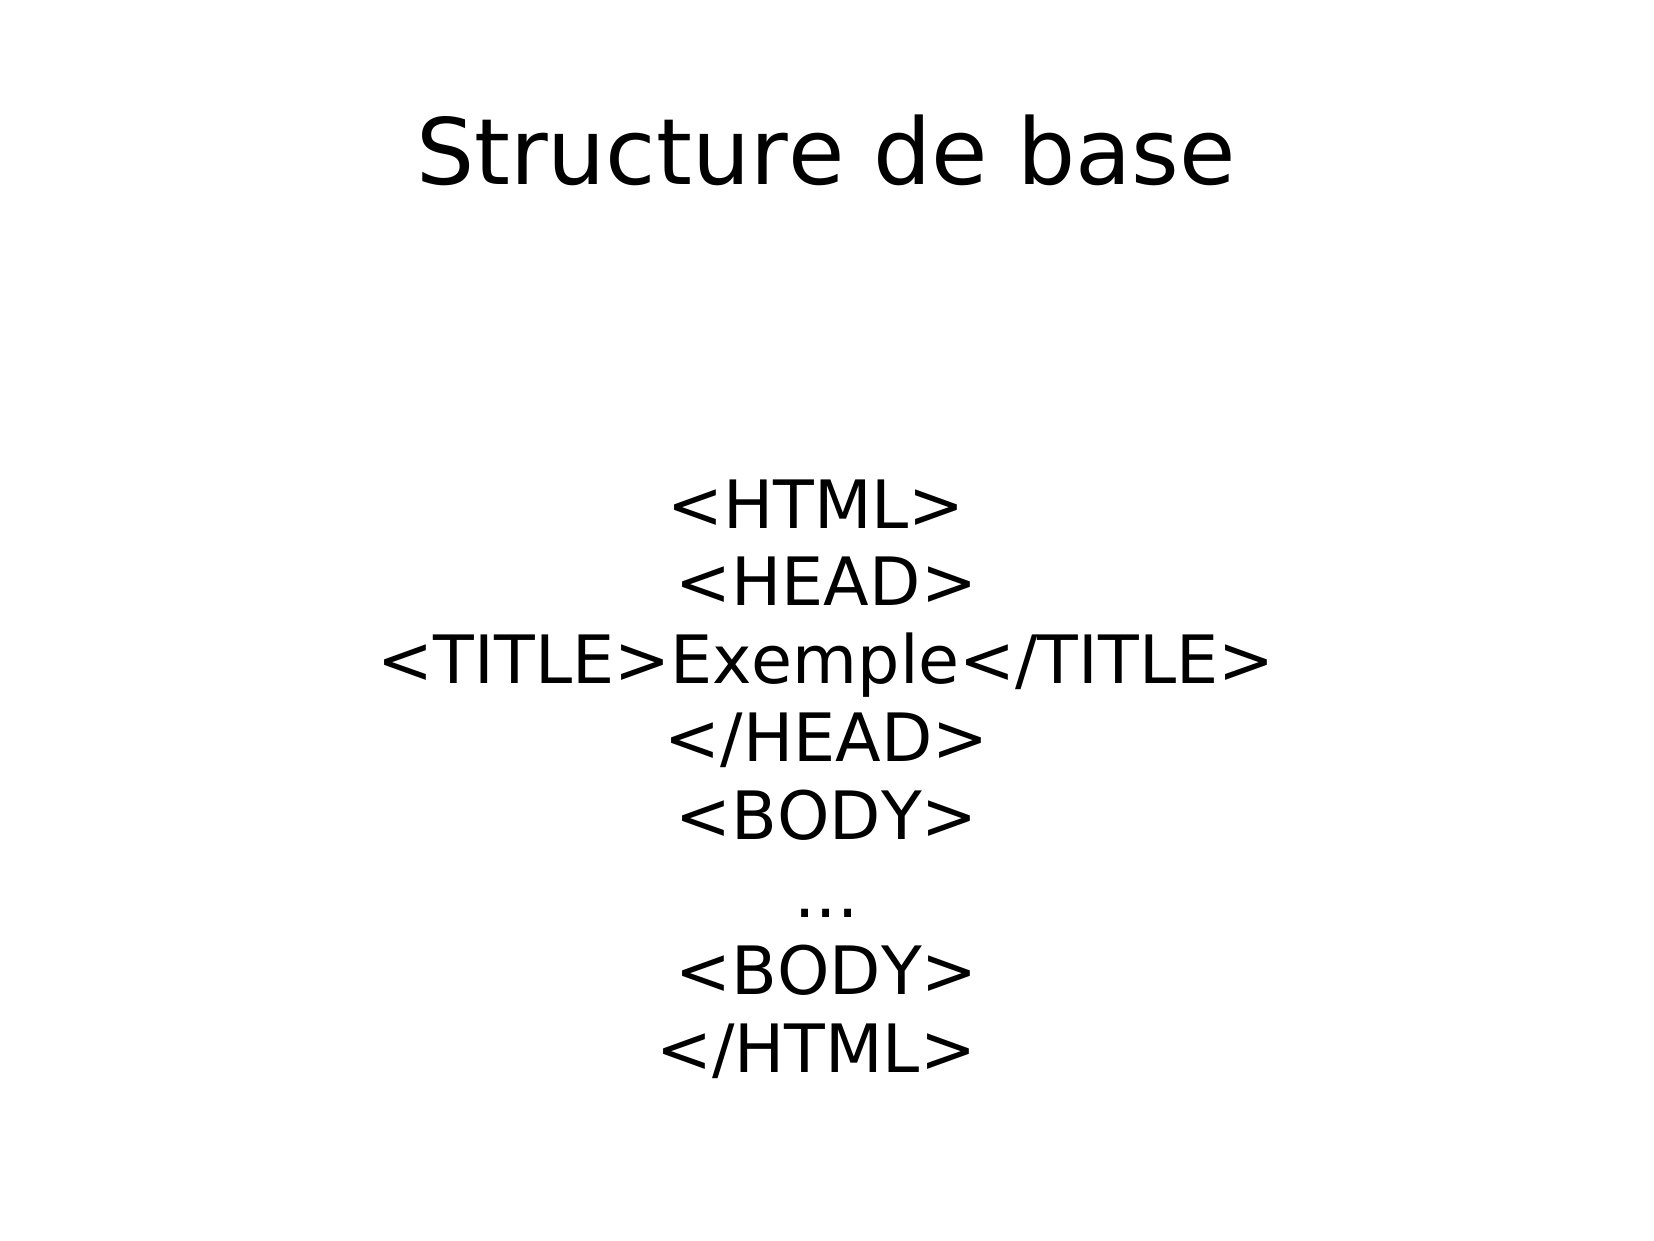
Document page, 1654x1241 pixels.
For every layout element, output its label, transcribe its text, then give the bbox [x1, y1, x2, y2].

subtitle <HTML> <HEAD> <TITLE>Exemple</TITLE> </HEAD> <BODY> ... <BODY> </HTML> [82, 290, 1571, 1109]
title Structure de base [82, 49, 1571, 257]
